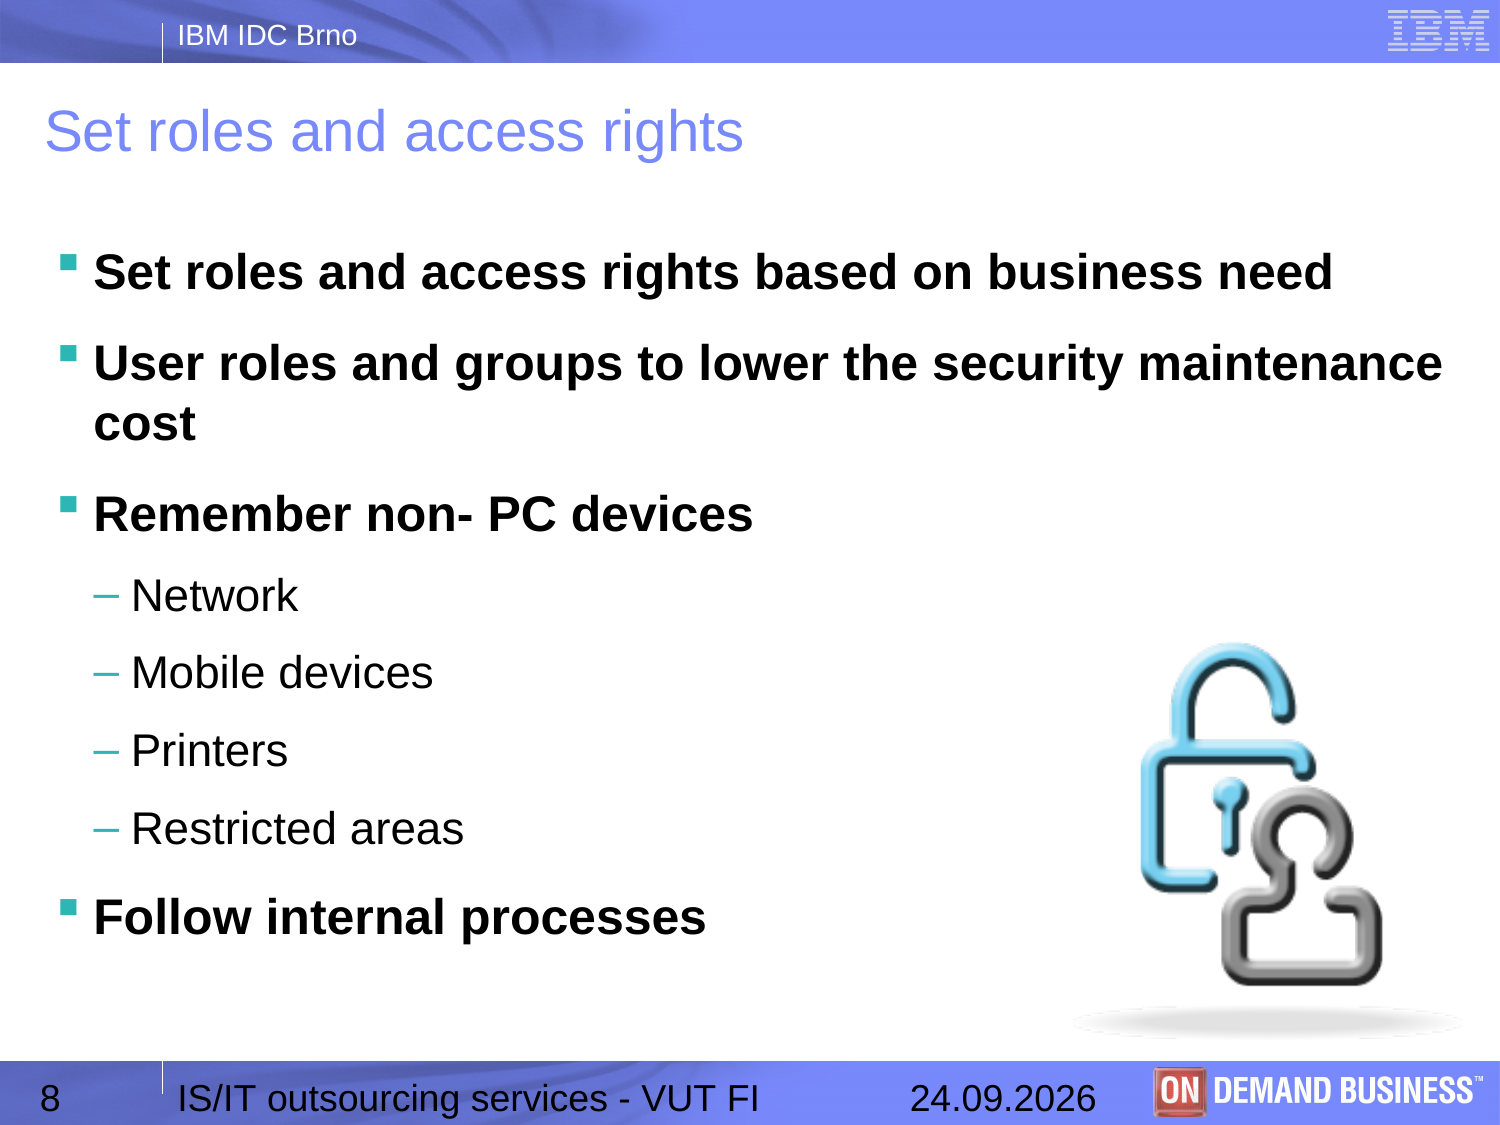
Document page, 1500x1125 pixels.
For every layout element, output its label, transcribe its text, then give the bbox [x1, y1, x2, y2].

title Set roles and access rights [29, 90, 1383, 172]
picture [0, 638, 1500, 1125]
picture [0, 0, 1500, 63]
text_box Set roles and access rights based on business need User roles and groups to lower the security maintenance cost Remember non- PC devices Network Mobile devices Printers Restricted areas Follow internal processes [41, 231, 1471, 1035]
